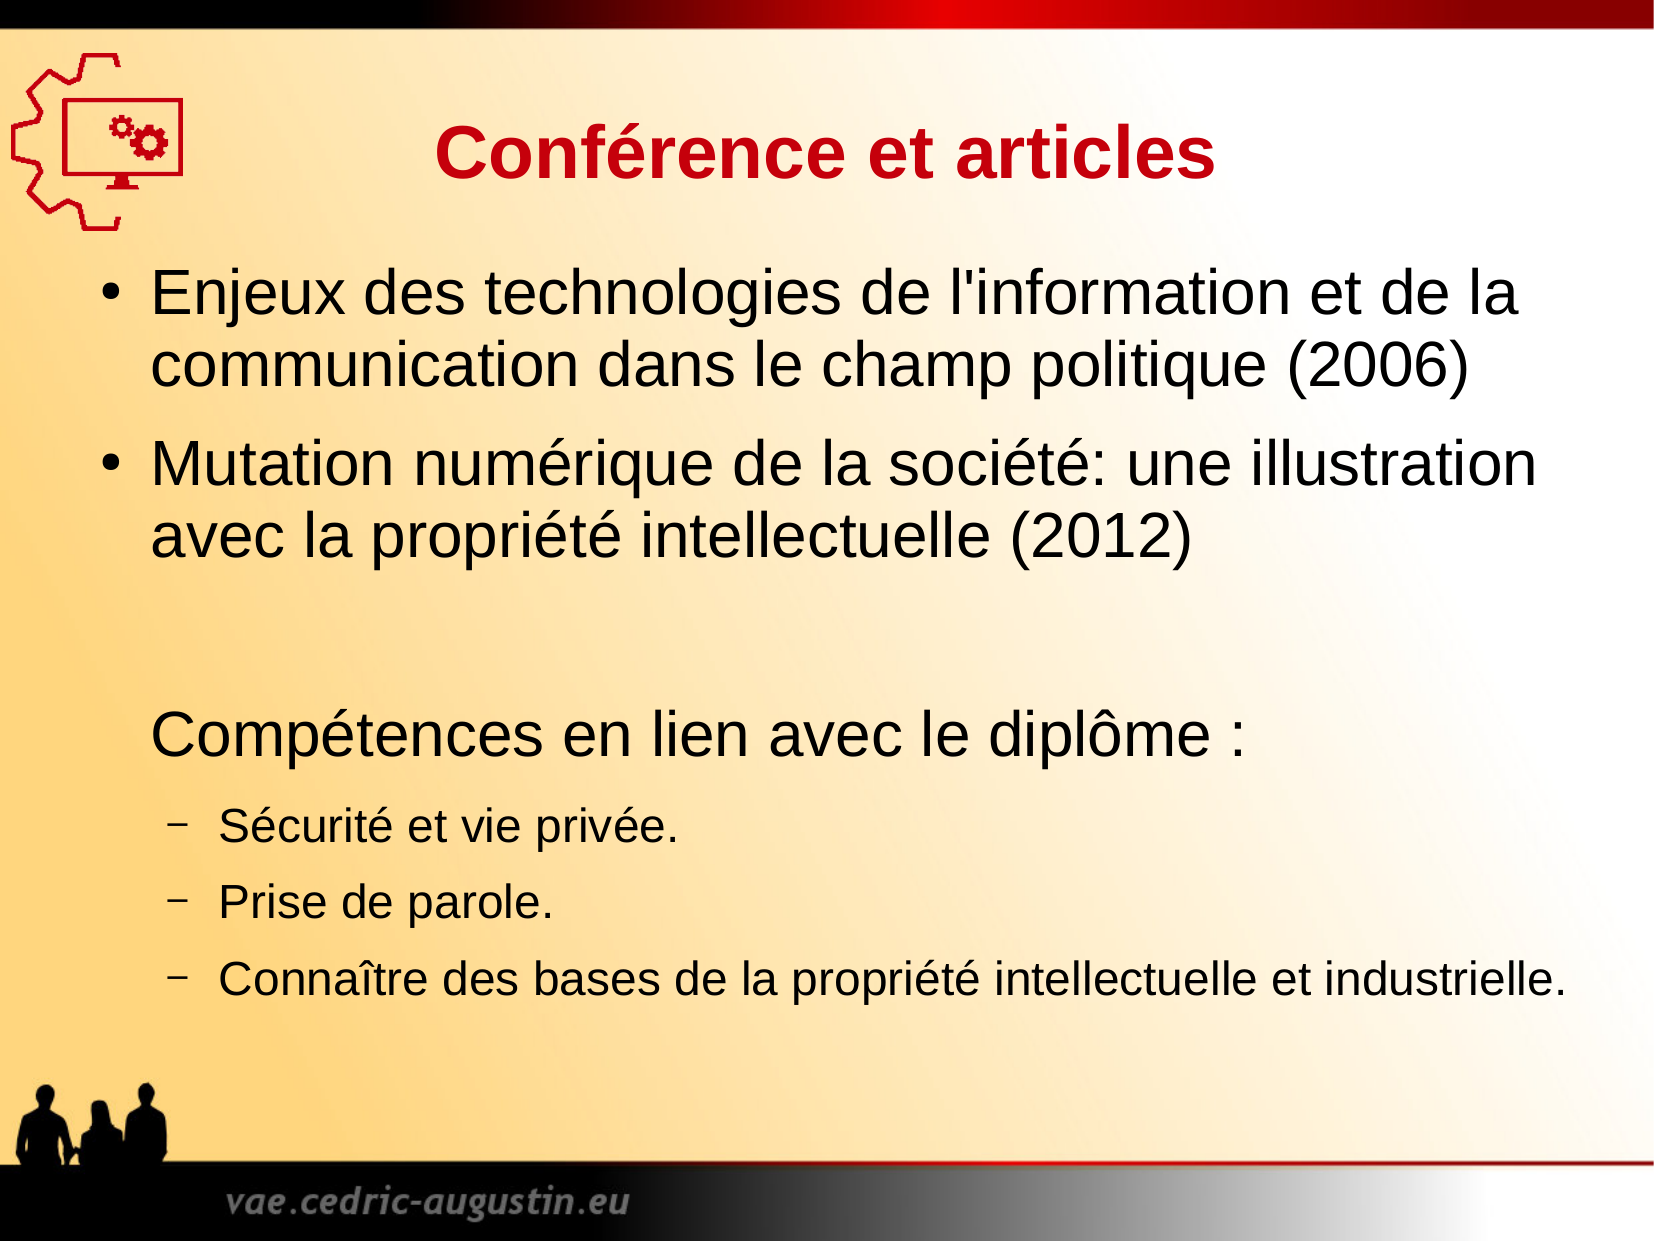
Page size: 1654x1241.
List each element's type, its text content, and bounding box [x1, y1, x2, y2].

picture [0, 0, 1654, 1241]
title Conférence et articles [82, 49, 1571, 256]
list Enjeux des technologies de l'information et de la communication dans le champ politique (2006) Mutation numérique de la société: une illustration avec la propriété intellectuelle (2012) Compétences en lien avec le diplôme : Sécurité et vie privée. Prise de parole. Connaître des bases de la propriété intellectuelle et industrielle. [82, 256, 1571, 1099]
